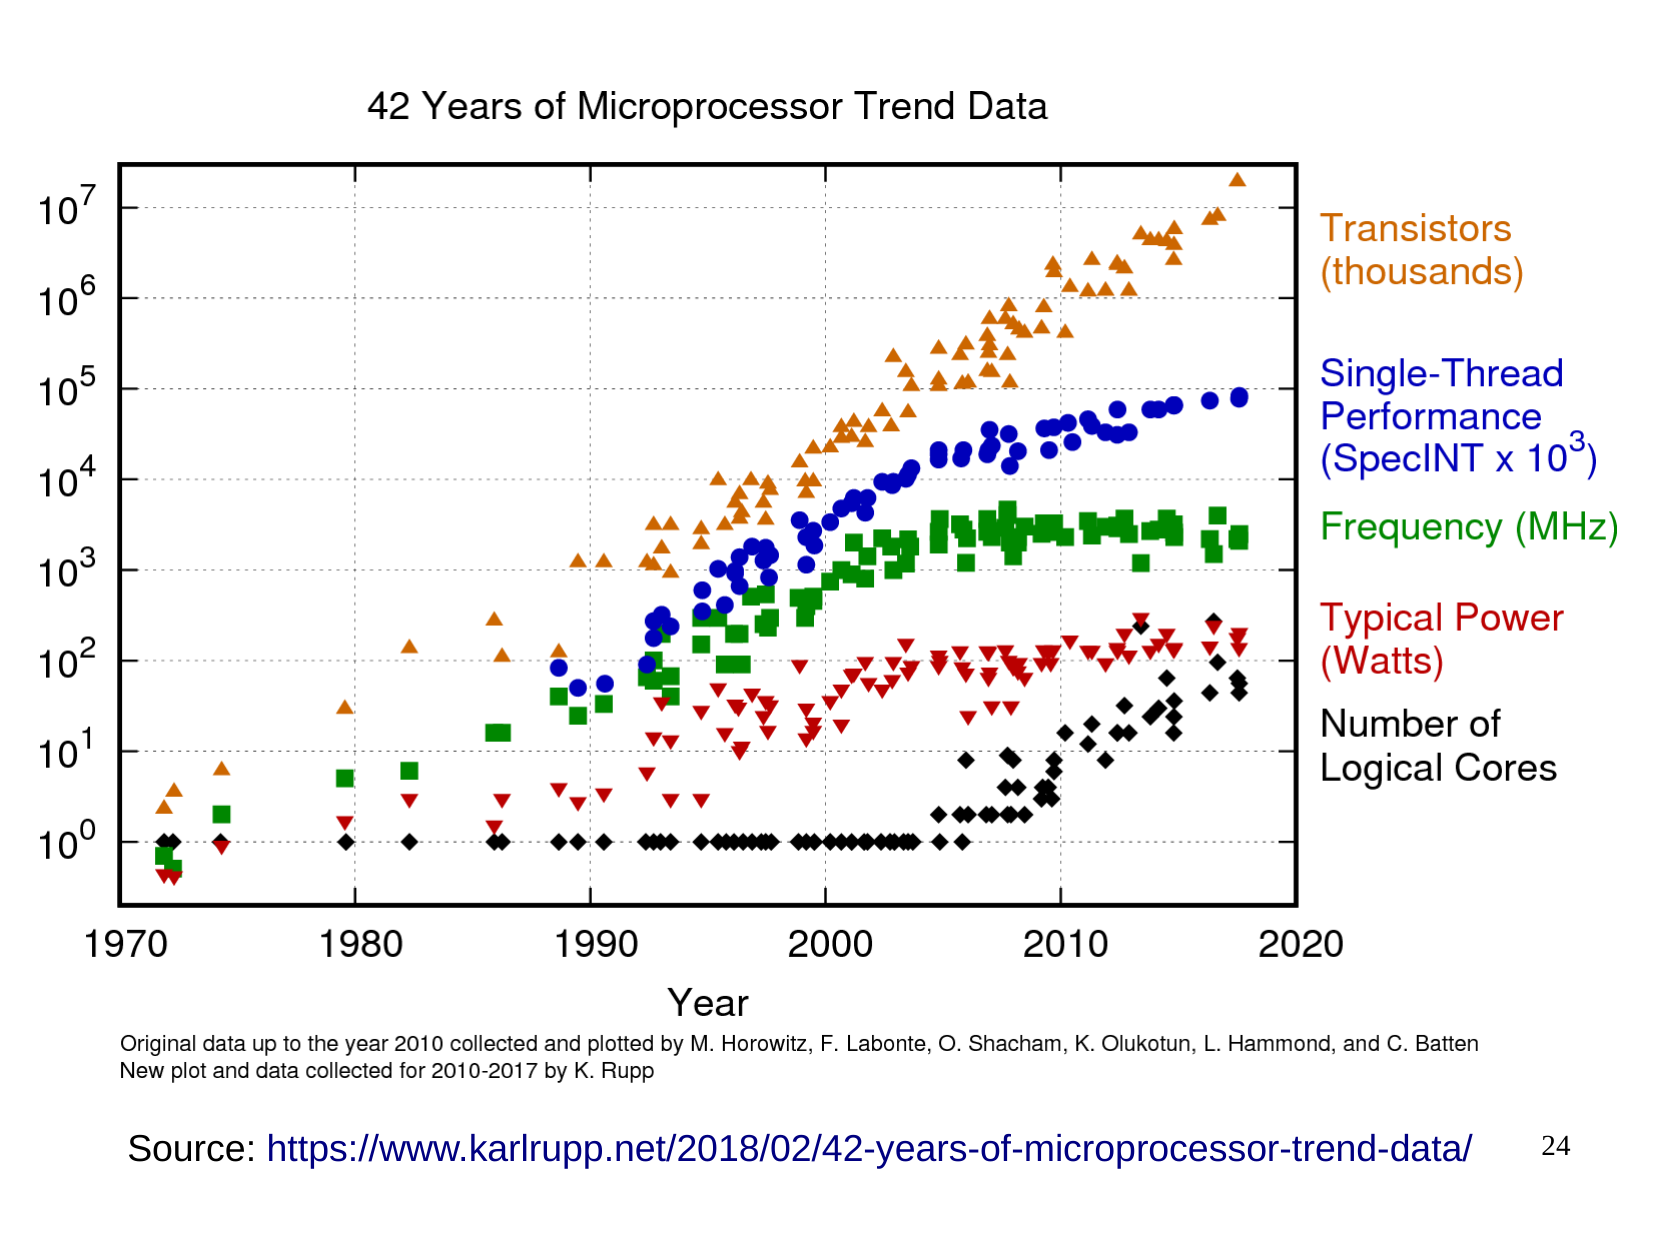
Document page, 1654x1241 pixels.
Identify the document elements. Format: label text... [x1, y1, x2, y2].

picture [37, 87, 1617, 1088]
text_box Source: https://www.karlrupp.net/2018/02/42-years-of-microprocessor-trend-data/ [112, 1119, 1501, 1177]
